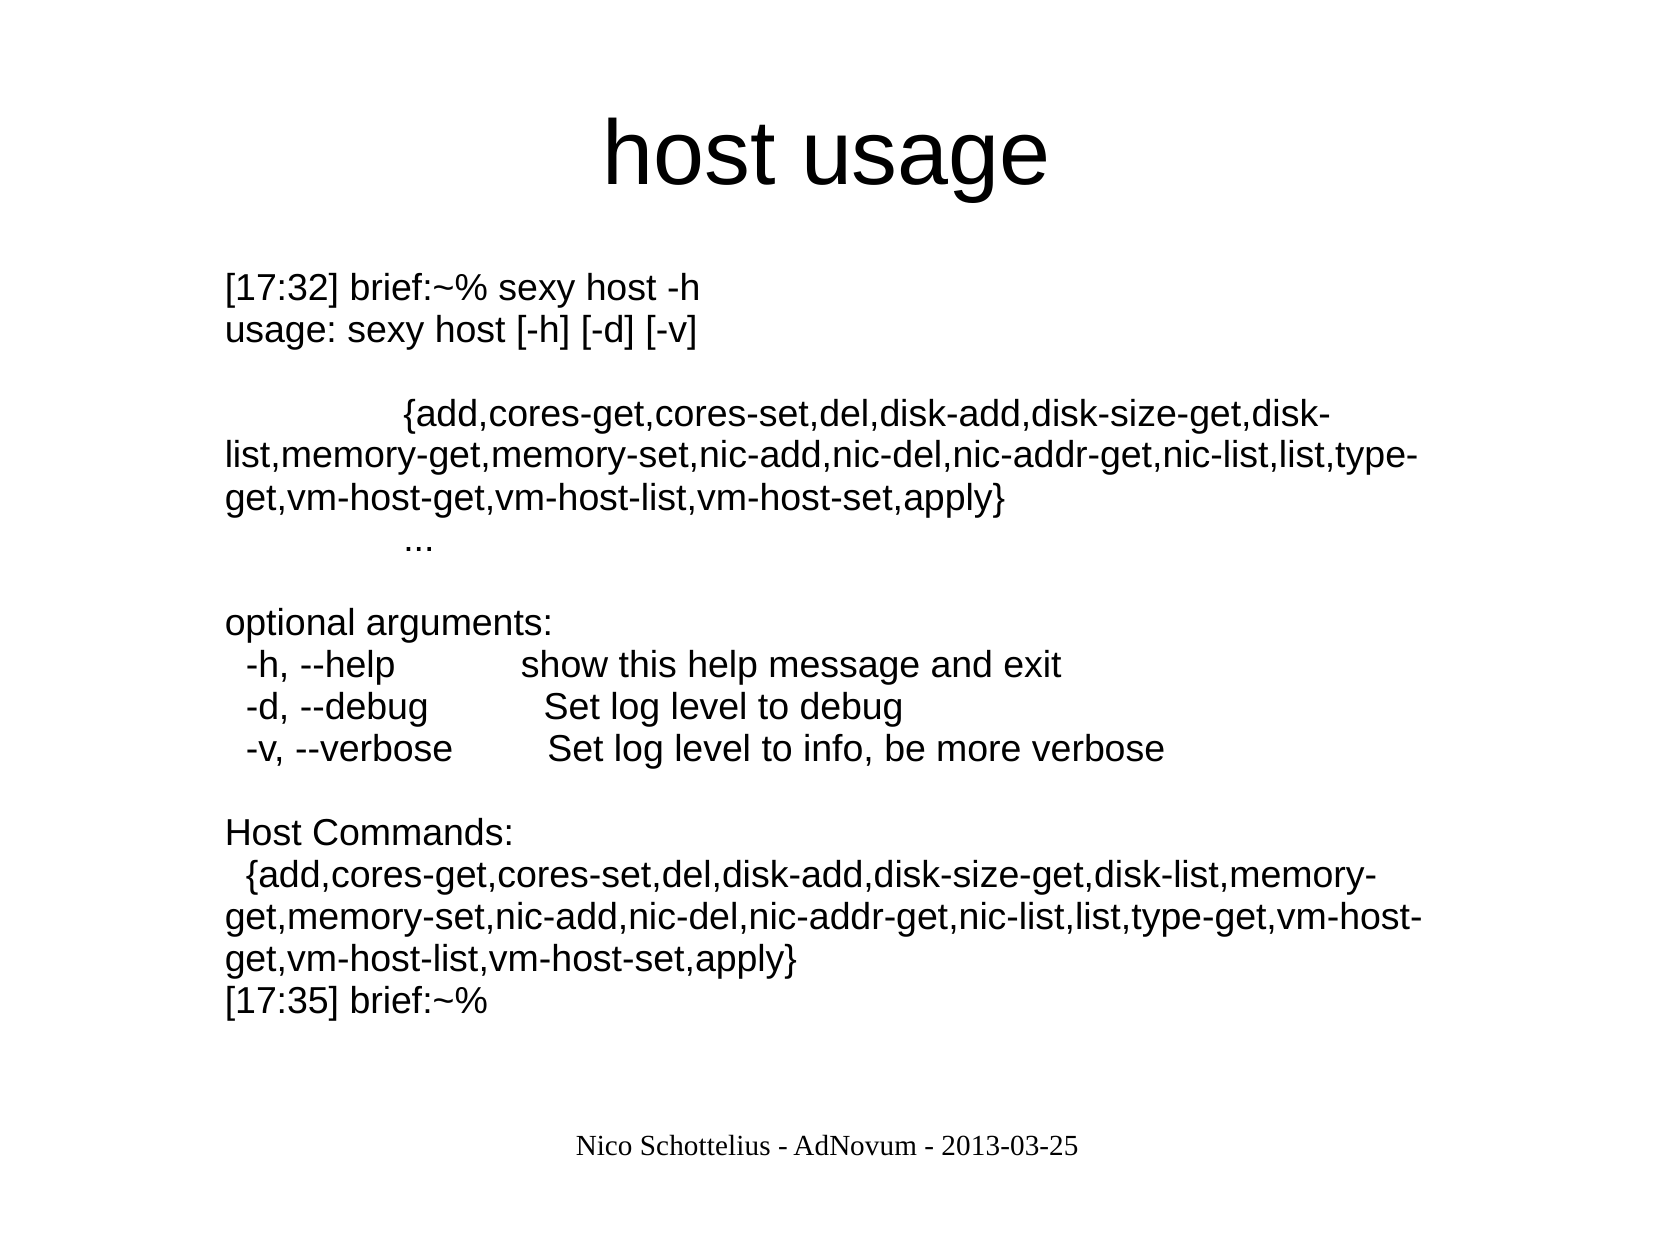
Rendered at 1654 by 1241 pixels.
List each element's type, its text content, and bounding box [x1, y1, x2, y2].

text_box [17:32] brief:~% sexy host -h usage: sexy host [-h] [-d] [-v] {add,cores-get,cores-set,del,disk-add,disk-size-get,disk-list,memory-get,memory-set,nic-add,nic-del,nic-addr-get,nic-list,list,type-get,vm-host-get,vm-host-list,vm-host-set,apply} ... optional arguments: -h, --help show this help message and exit -d, --debug Set log level to debug -v, --verbose Set log level to info, be more verbose Host Commands: {add,cores-get,cores-set,del,disk-add,disk-size-get,disk-list,memory-get,memory-set,nic-add,nic-del,nic-addr-get,nic-list,list,type-get,vm-host-get,vm-host-list,vm-host-set,apply} [17:35] brief:~% [210, 258, 1547, 1111]
title host usage [82, 49, 1571, 257]
